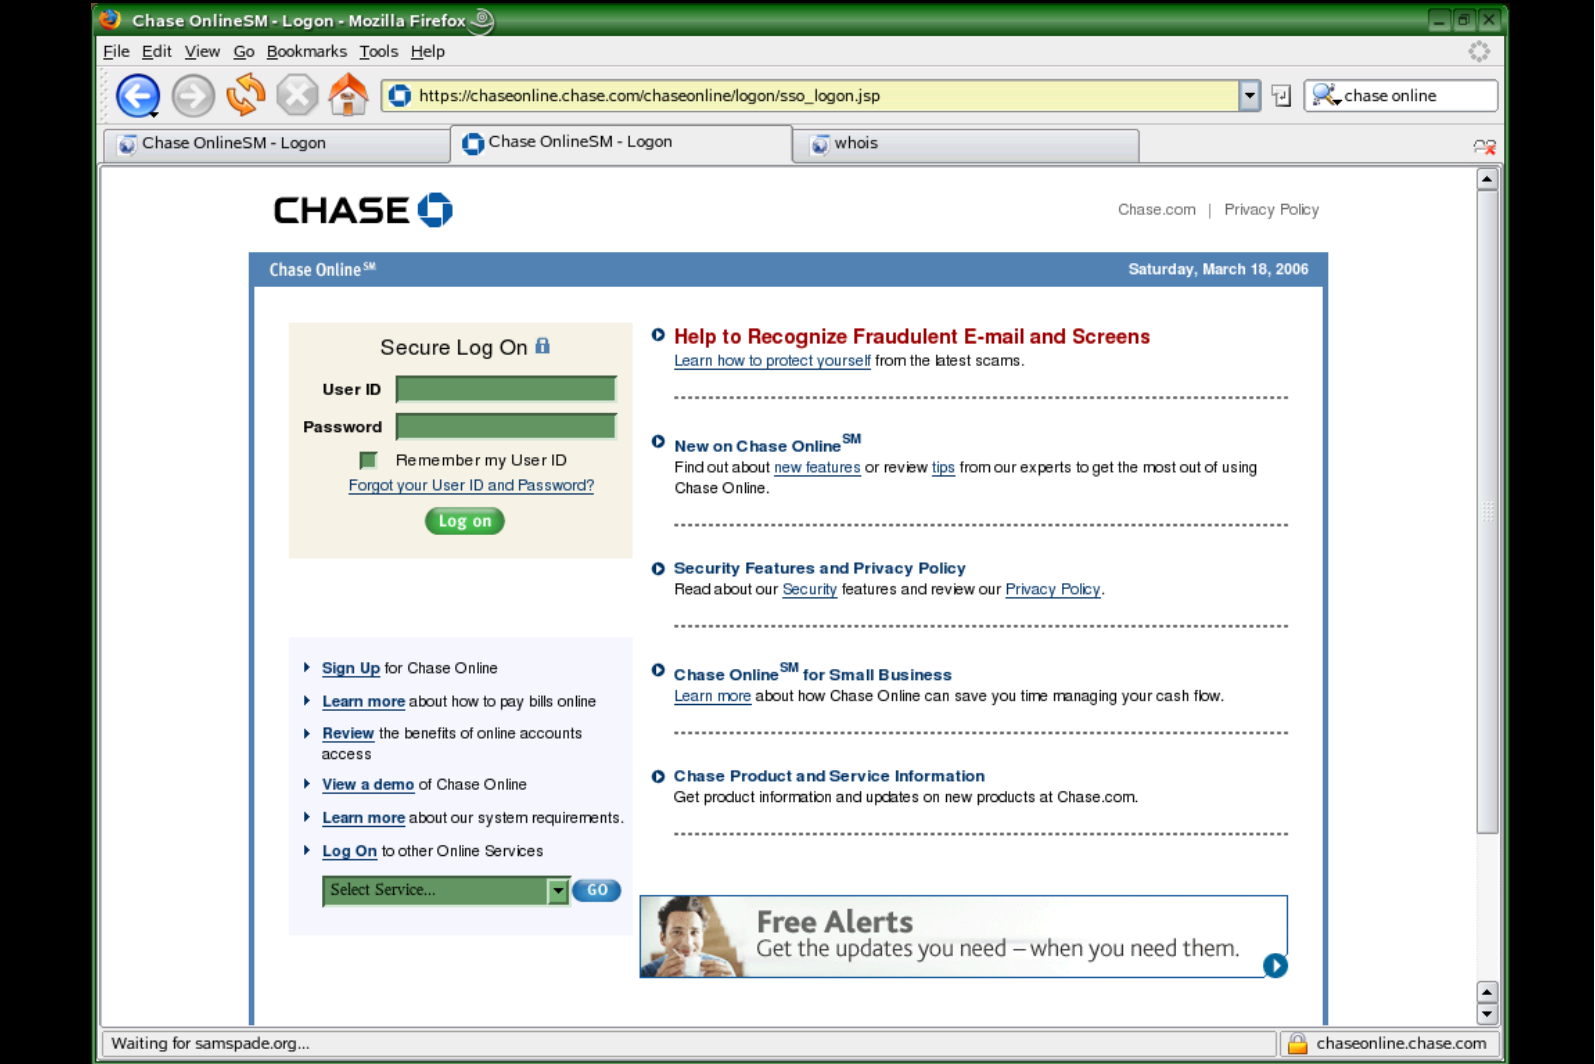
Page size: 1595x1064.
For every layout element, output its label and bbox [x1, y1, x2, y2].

picture [91, 3, 1510, 1064]
